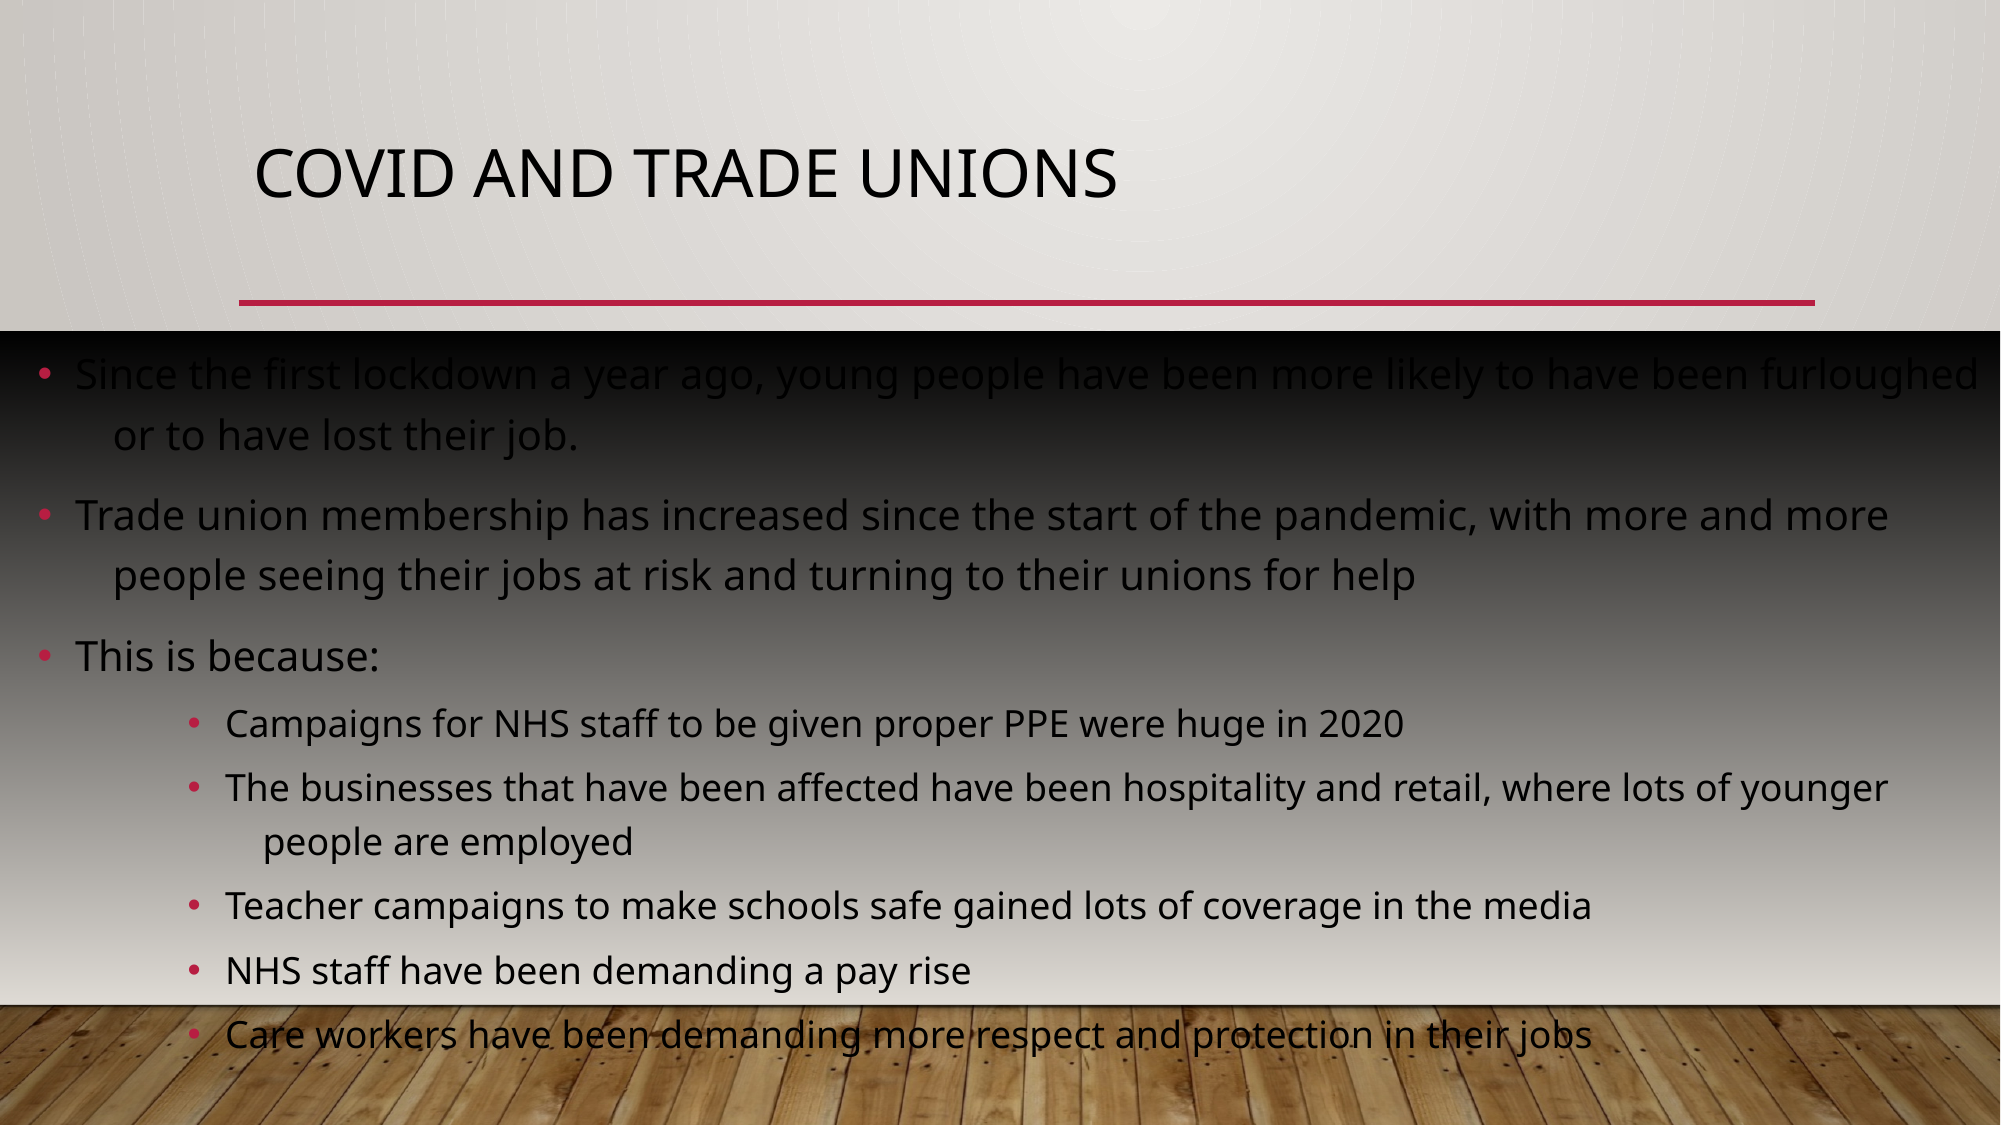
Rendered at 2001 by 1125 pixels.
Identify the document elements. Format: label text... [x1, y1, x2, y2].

list Since the first lockdown a year ago, young people have been more likely to have been furloughed or to have lost their job. Trade union membership has increased since the start of the pandemic, with more and more people seeing their jobs at risk and turning to their unions for help This is because: Campaigns for NHS staff to be given proper PPE were huge in 2020 The businesses that have been affected have been hospitality and retail, where lots of younger people are employed Teacher campaigns to make schools safe gained lots of coverage in the media NHS staff have been demanding a pay rise Care workers have been demanding more respect and protection in their jobs [22, 330, 2000, 1073]
title COVID and trade unions [238, 131, 1814, 305]
